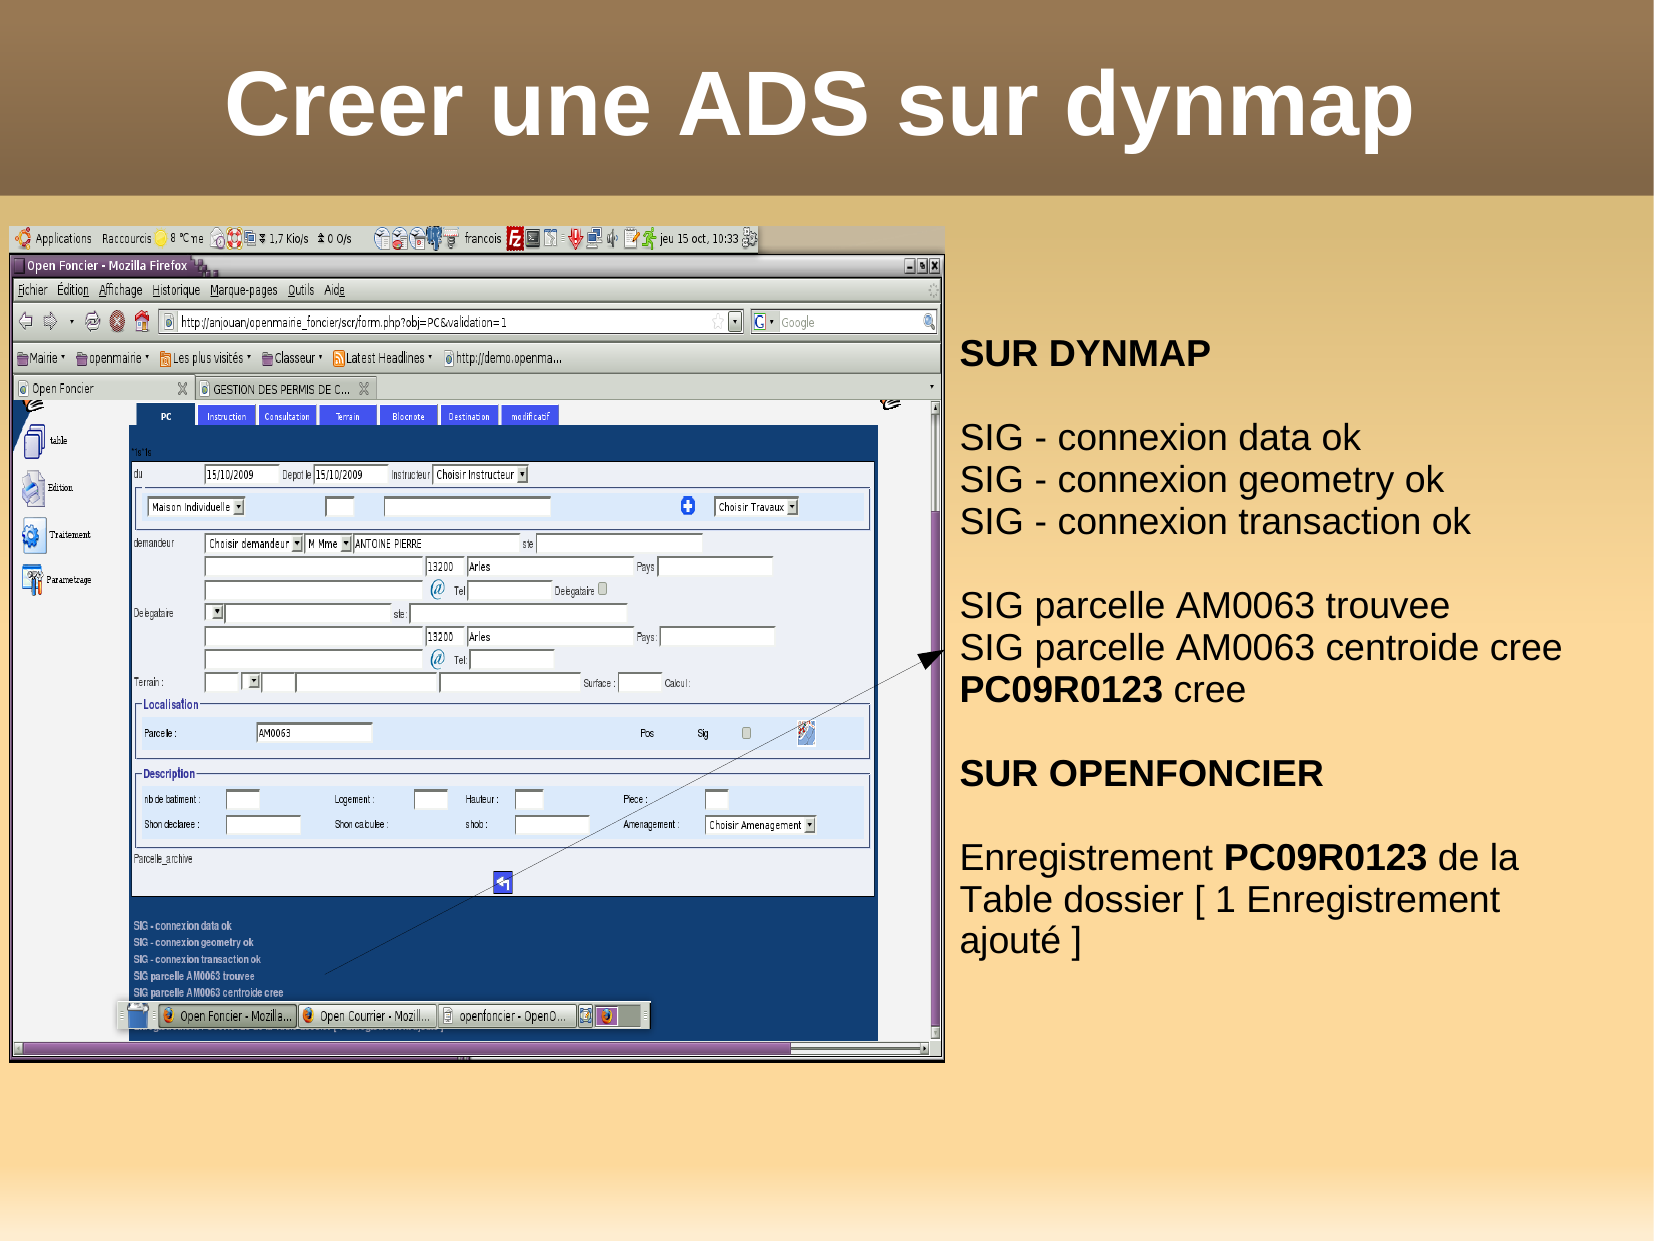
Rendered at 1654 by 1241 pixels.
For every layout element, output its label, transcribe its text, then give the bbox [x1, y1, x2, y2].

title Creer une ADS sur dynmap [76, 7, 1565, 200]
text_box SUR DYNMAP SIG - connexion data ok SIG - connexion geometry ok SIG - connexion transaction ok SIG parcelle AM0063 trouvee SIG parcelle AM0063 centroide cree PC09R0123 cree SUR OPENFONCIER Enregistrement PC09R0123 de la Table dossier [ 1 Enregistrement ajouté ] [944, 324, 1625, 1045]
picture [0, 0, 1654, 1241]
